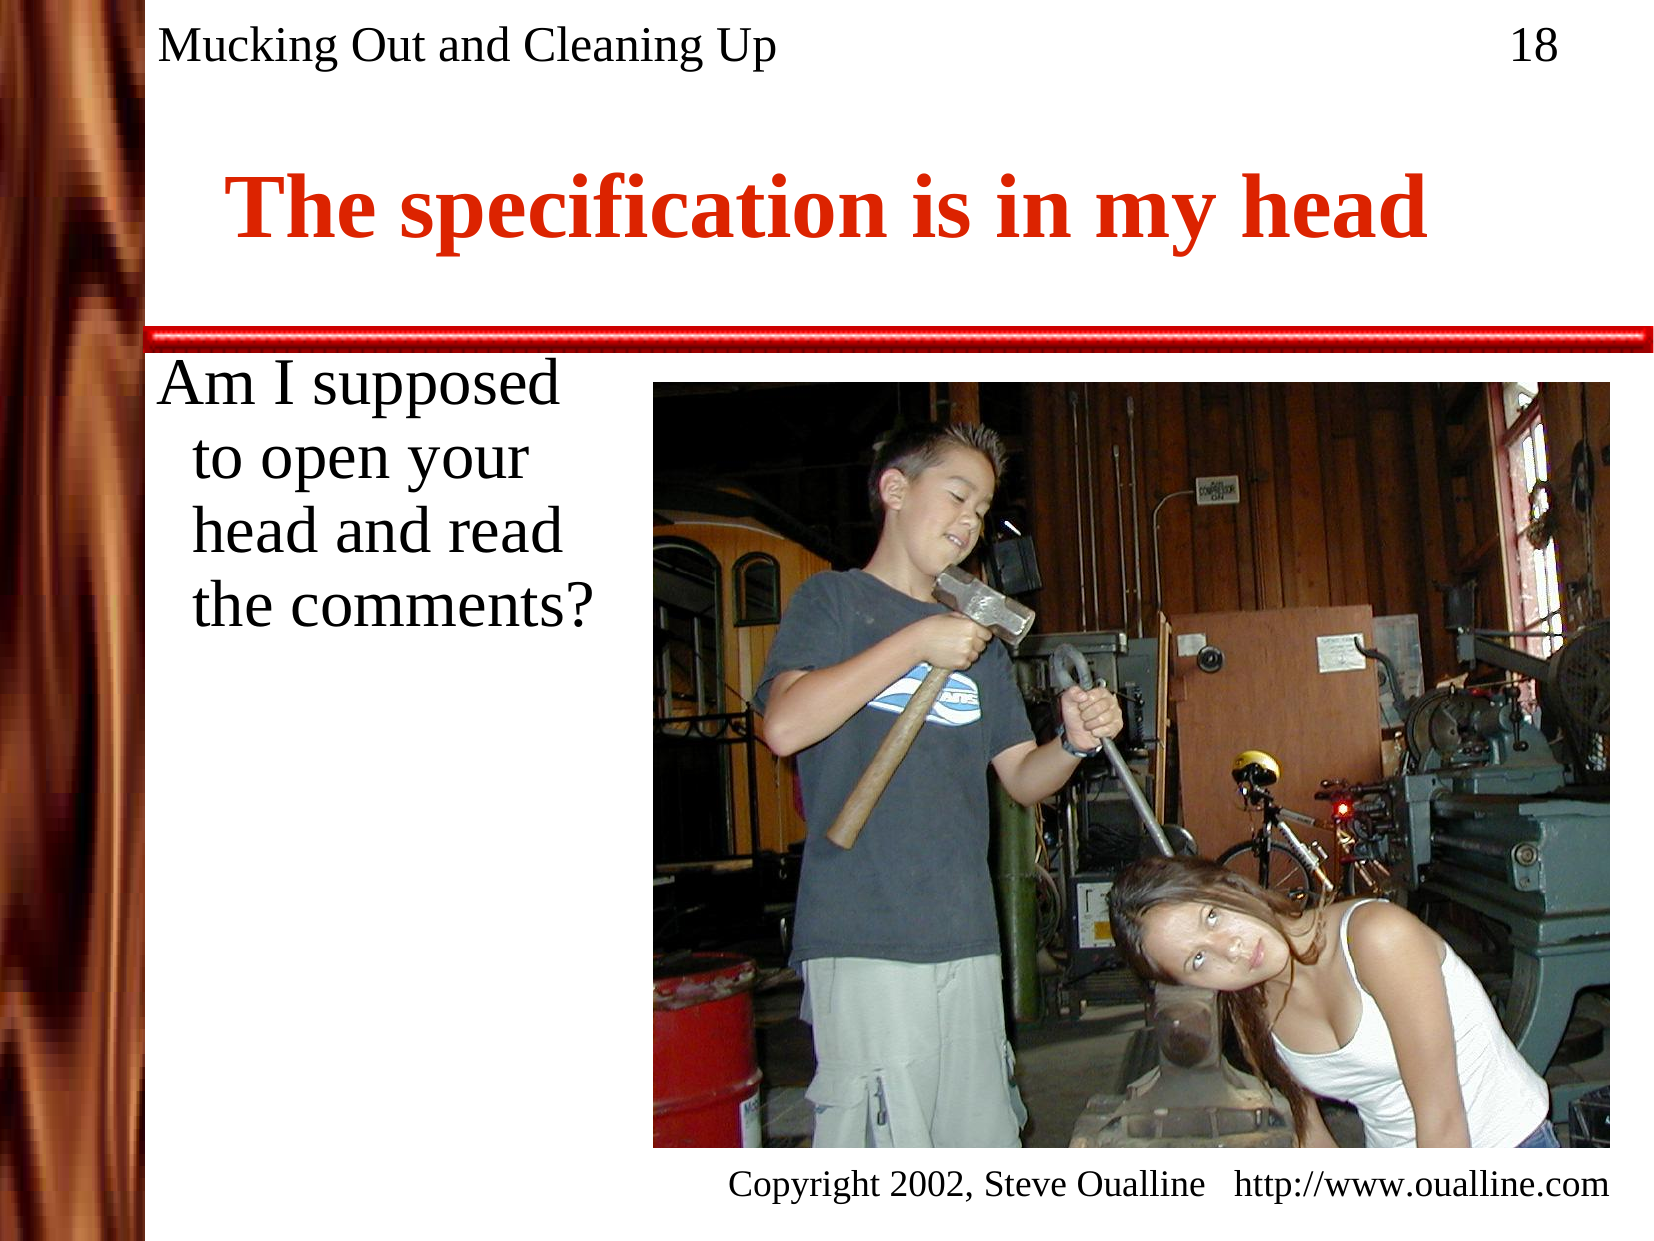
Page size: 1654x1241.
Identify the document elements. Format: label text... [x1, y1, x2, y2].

title The specification is in my head [121, 102, 1534, 310]
subtitle Am I supposed to open your head and read the comments? [121, 344, 619, 1127]
picture [0, 0, 1654, 1241]
picture [653, 382, 1610, 1148]
